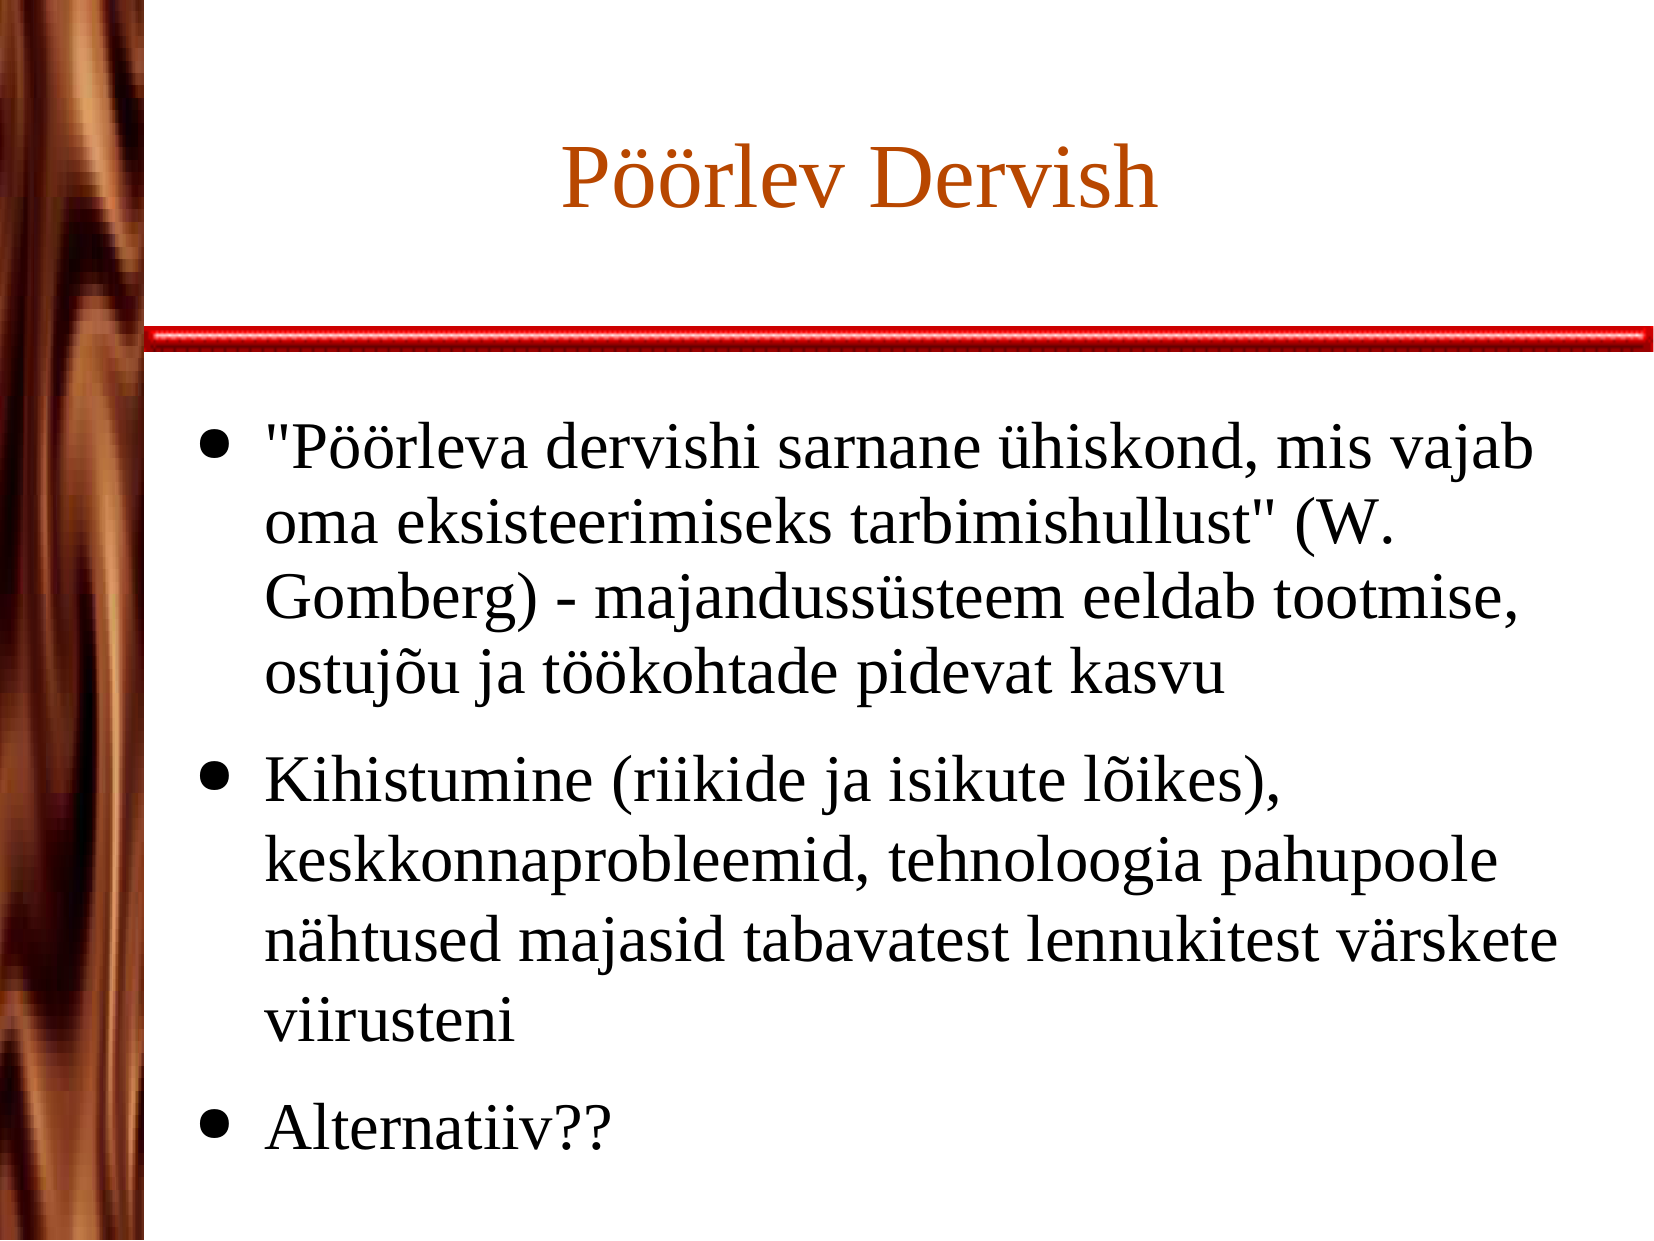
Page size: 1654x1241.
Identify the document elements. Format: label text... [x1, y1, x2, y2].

title Pöörlev Dervish [154, 72, 1567, 279]
picture [0, 0, 1654, 1240]
list "Pöörleva dervishi sarnane ühiskond, mis vajab oma eksisteerimiseks tarbimishullust" (W. Gomberg) - majandussüsteem eeldab tootmise, ostujõu ja töökohtade pidevat kasvu Kihistumine (riikide ja isikute lõikes), keskkonnaprobleemid, tehnoloogia pahupoole nähtused majasid tabavatest lennukitest värskete viirusteni Alternatiiv?? [183, 408, 1595, 1190]
